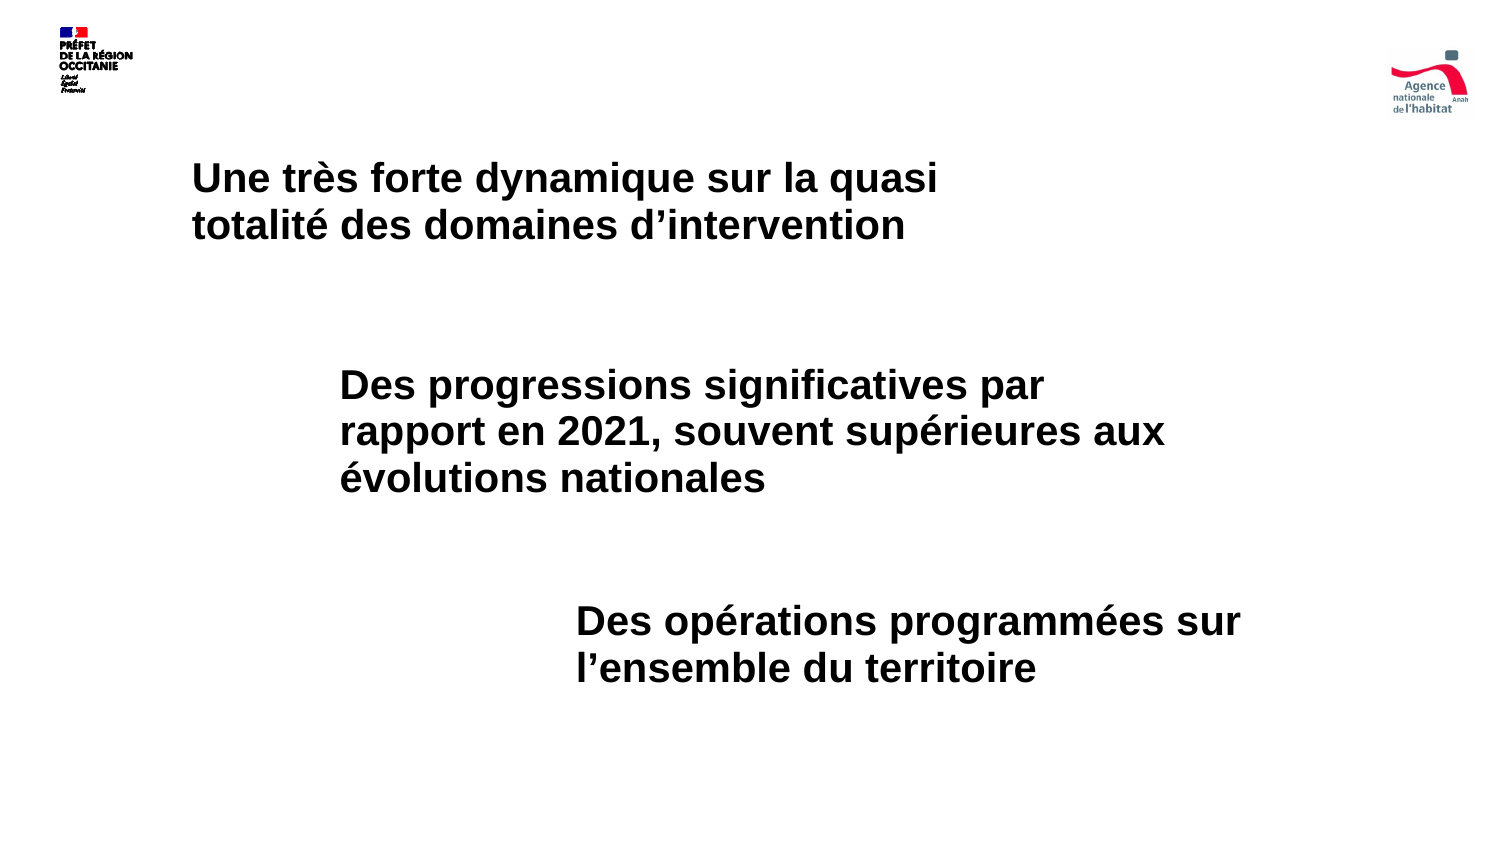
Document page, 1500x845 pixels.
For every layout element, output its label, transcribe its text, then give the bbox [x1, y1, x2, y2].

picture [1387, 46, 1473, 120]
text_box Des opérations programmées sur l’ensemble du territoire [561, 590, 1270, 709]
text_box Des progressions significatives par rapport en 2021, souvent supérieures aux évolutions nationales [324, 354, 1182, 509]
text_box Une très forte dynamique sur la quasi totalité des domaines d’intervention [177, 147, 1063, 266]
picture [50, 17, 141, 101]
